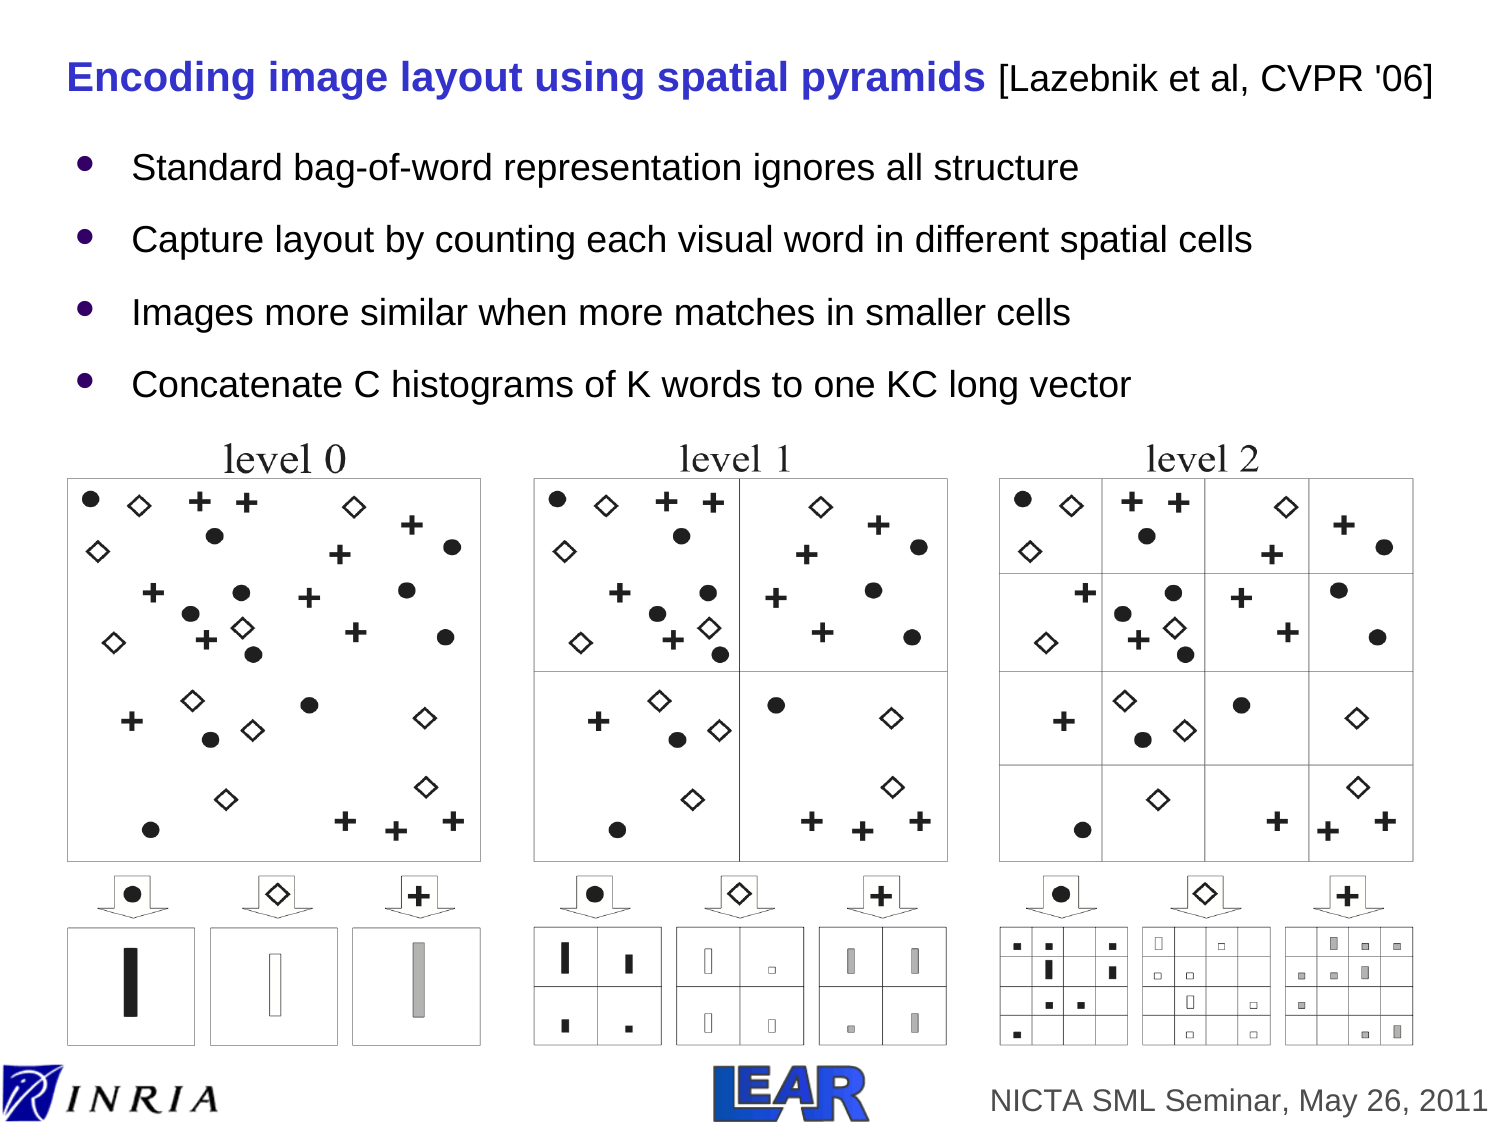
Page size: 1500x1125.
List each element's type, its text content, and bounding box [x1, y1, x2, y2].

picture [709, 1063, 872, 1124]
list Standard bag-of-word representation ignores all structure Capture layout by counting each visual word in different spatial cells Images more similar when more matches in smaller cells Concatenate C histograms of K words to one KC long vector [75, 146, 1430, 1024]
picture [0, 434, 1424, 1125]
title Encoding image layout using spatial pyramids [Lazebnik et al, CVPR '06] [51, 34, 1459, 118]
